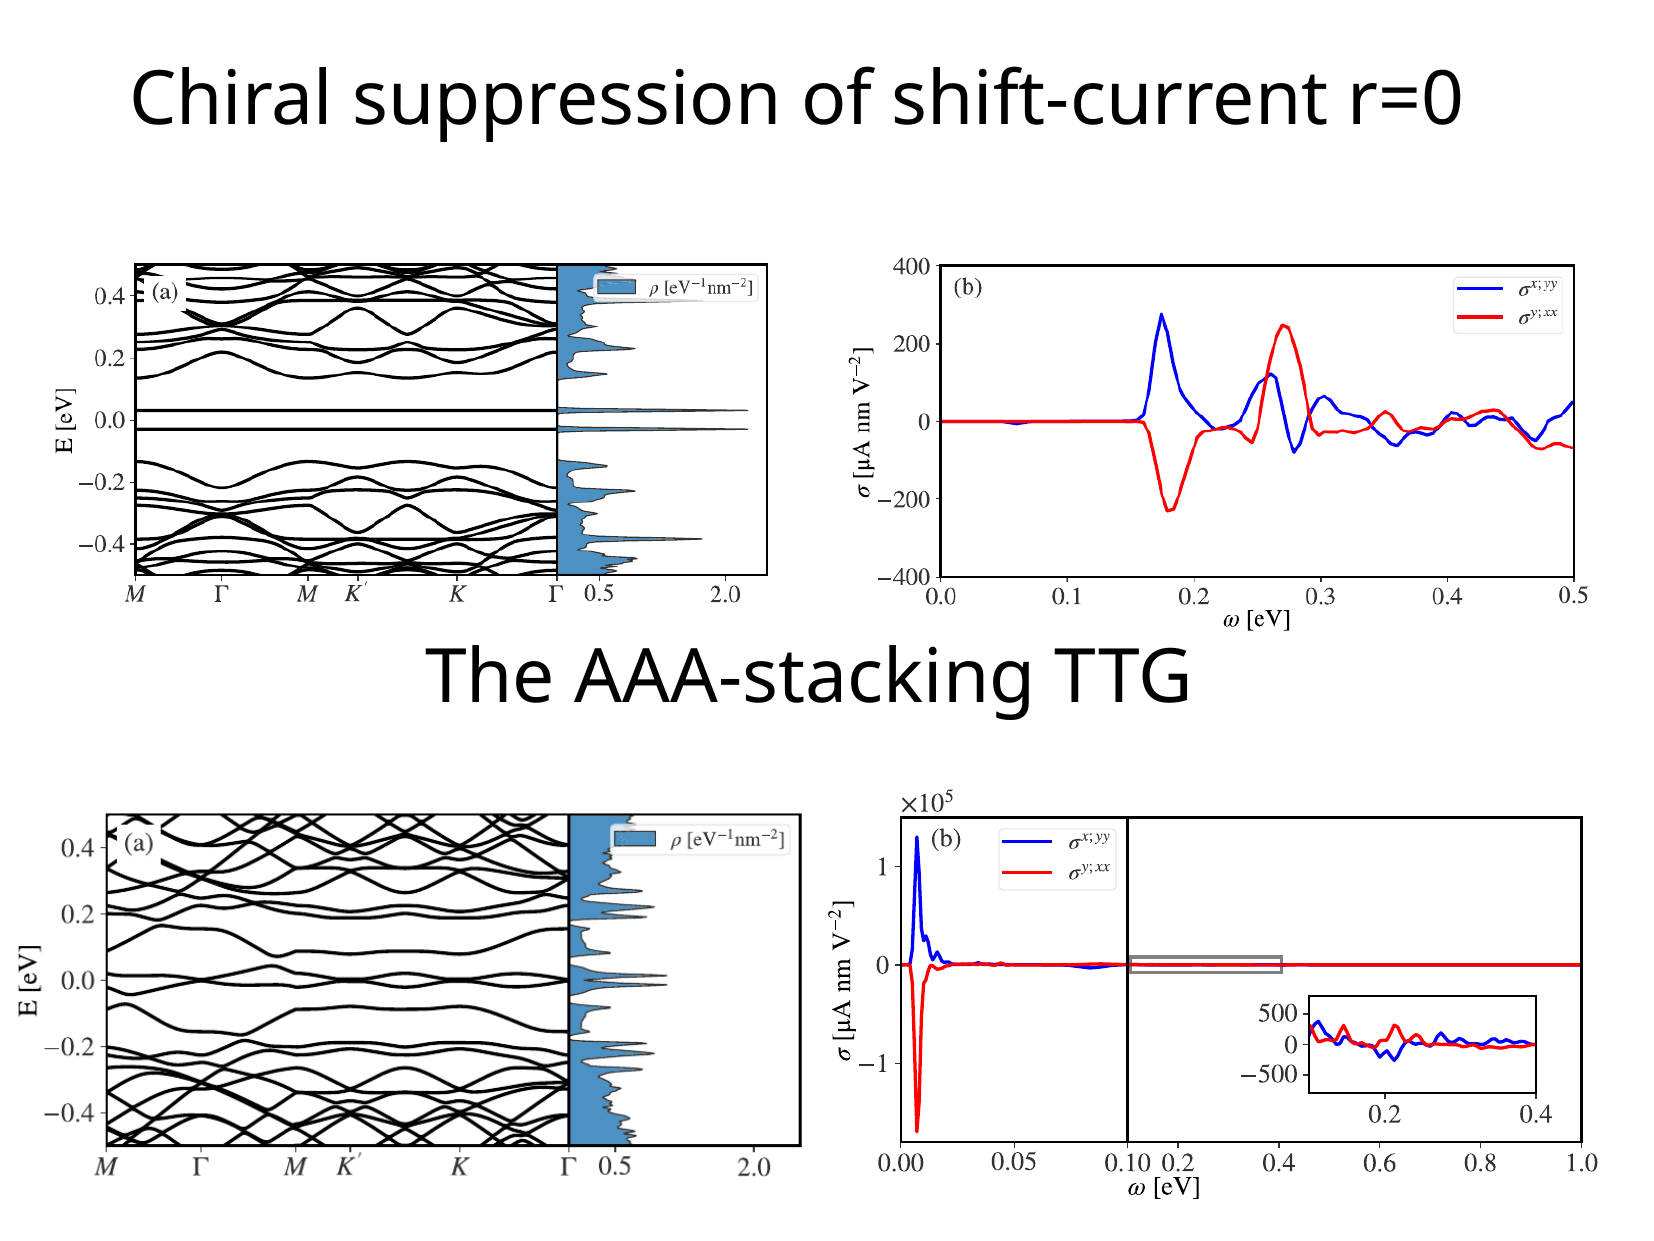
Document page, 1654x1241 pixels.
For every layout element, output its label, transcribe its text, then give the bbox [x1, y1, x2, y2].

title Chiral suppression of shift-current r=0 [70, 0, 1524, 215]
picture [35, 247, 792, 614]
picture [14, 779, 1607, 1213]
title The AAA-stacking TTG [82, 590, 1536, 756]
picture [826, 247, 1595, 648]
